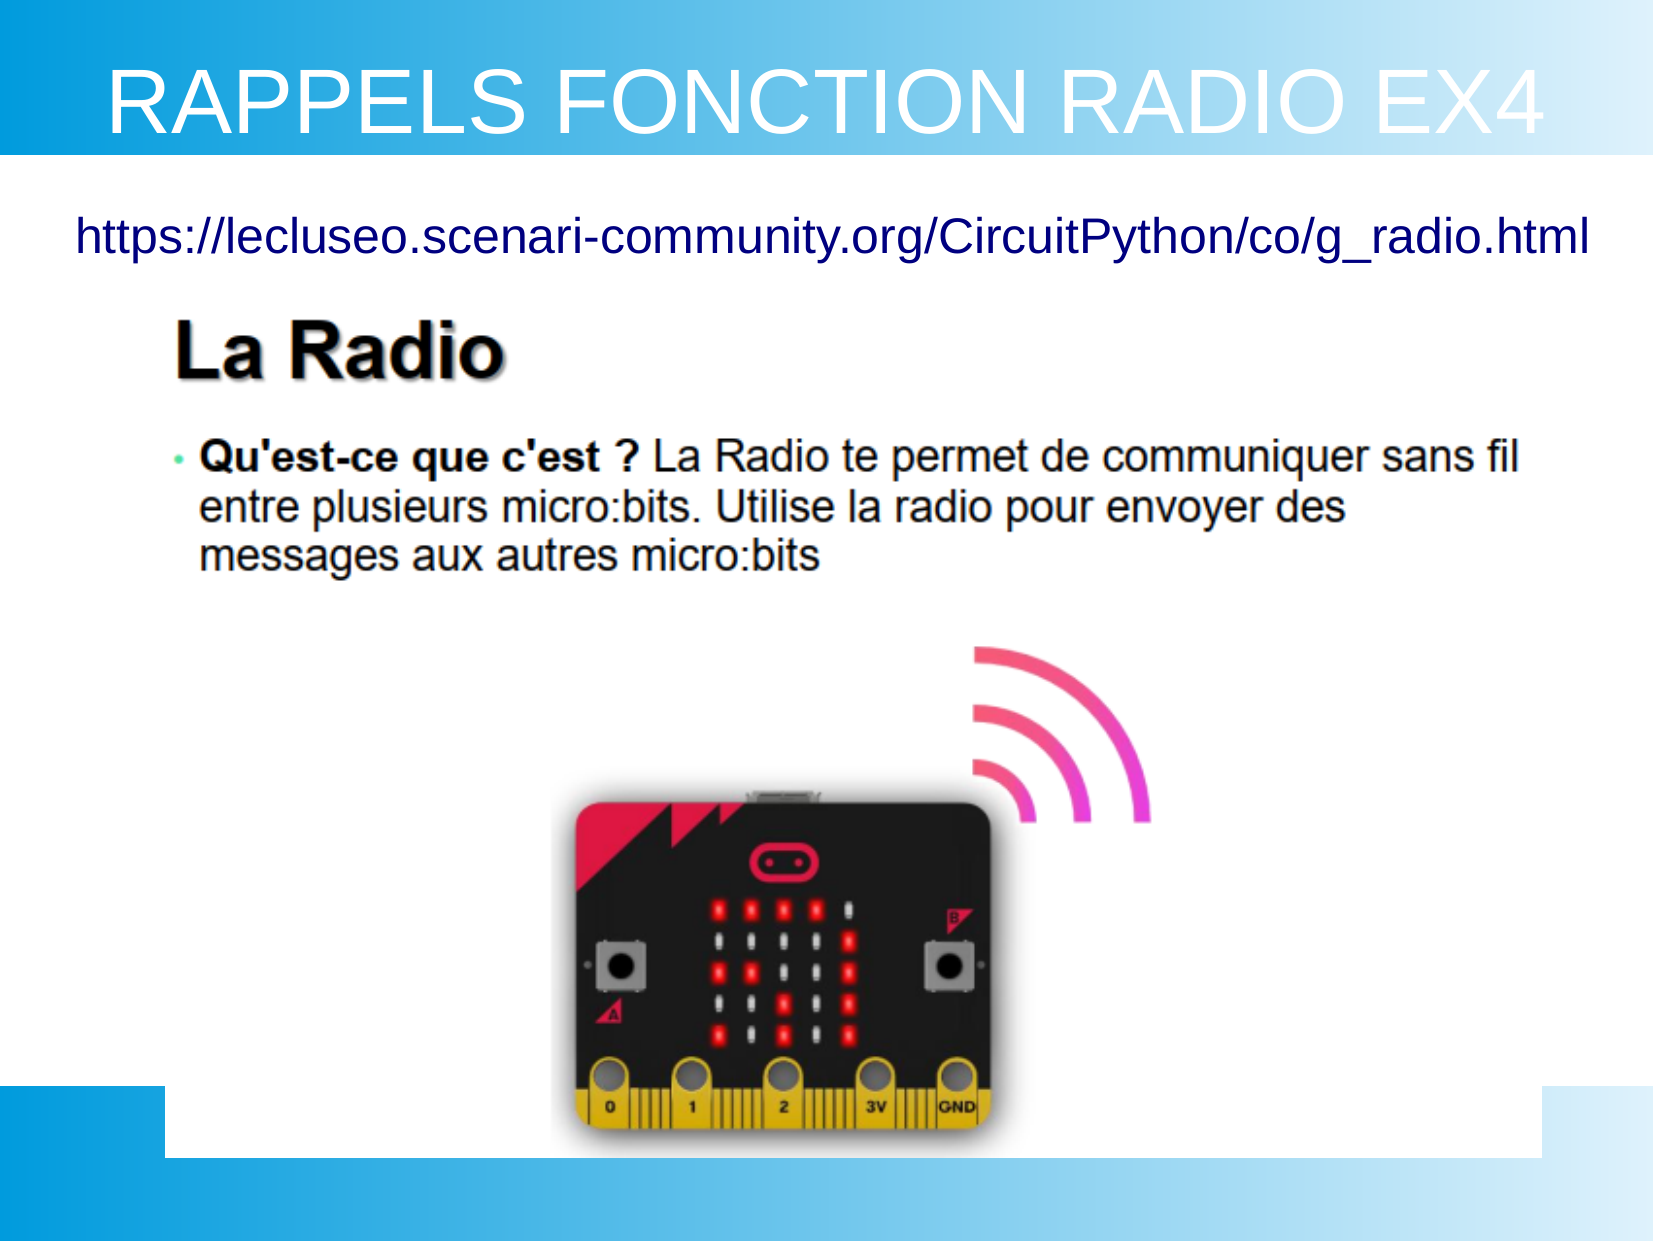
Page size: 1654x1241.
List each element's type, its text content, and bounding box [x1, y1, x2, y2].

title RAPPELS FONCTION RADIO EX4 [82, 49, 1571, 155]
text_box https://lecluseo.scenari-community.org/CircuitPython/co/g_radio.html [60, 200, 1607, 328]
picture [165, 303, 1542, 1158]
